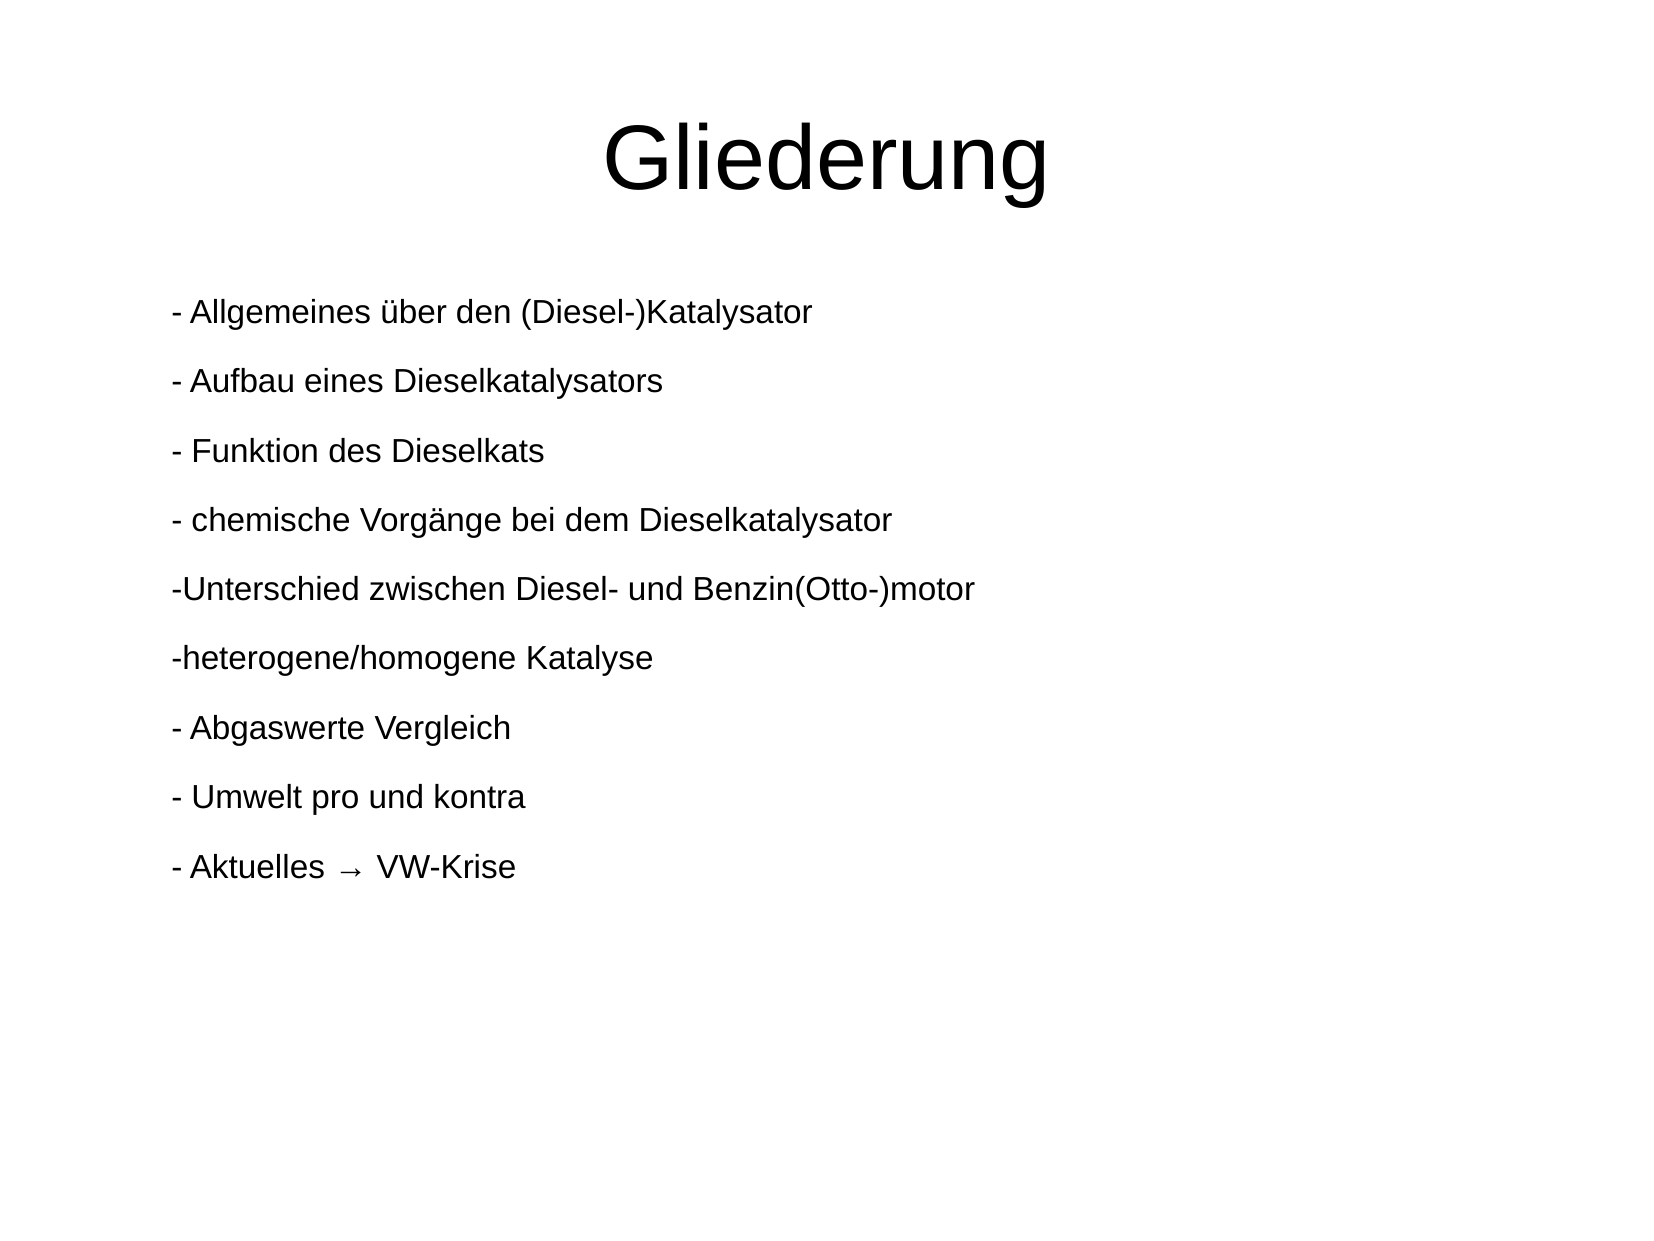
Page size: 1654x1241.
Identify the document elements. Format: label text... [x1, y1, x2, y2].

title Gliederung [82, 49, 1571, 257]
list - Allgemeines über den (Diesel-)Katalysator - Aufbau eines Dieselkatalysators - Funktion des Dieselkats - chemische Vorgänge bei dem Dieselkatalysator -Unterschied zwischen Diesel- und Benzin(Otto-)motor -heterogene/homogene Katalyse - Abgaswerte Vergleich - Umwelt pro und kontra - Aktuelles → VW-Krise [82, 290, 1571, 1109]
